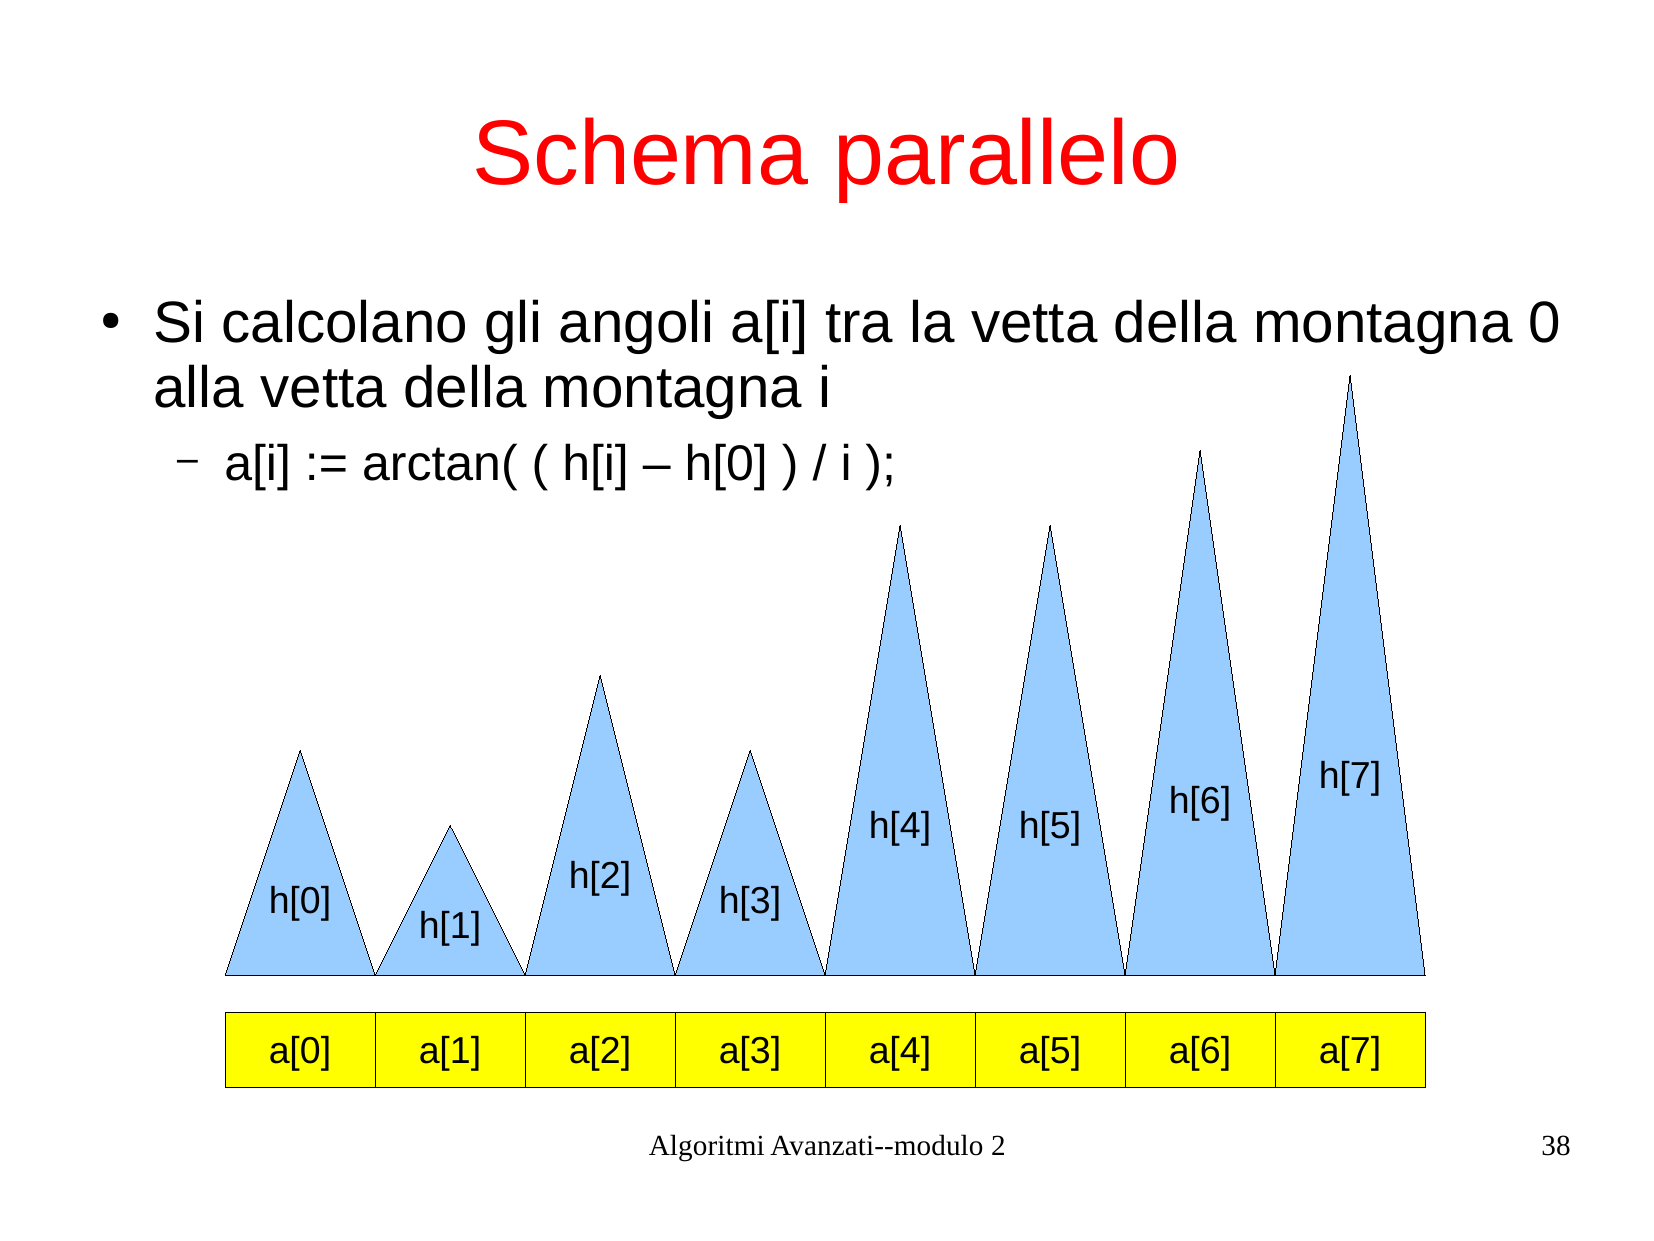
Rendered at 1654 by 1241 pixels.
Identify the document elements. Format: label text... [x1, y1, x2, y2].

text_box h[7] [1275, 375, 1426, 976]
text_box h[0] [225, 750, 376, 976]
text_box h[1] [375, 825, 526, 976]
text_box h[5] [975, 525, 1125, 976]
text_box h[3] [675, 750, 825, 976]
text_box a[5] [975, 1012, 1125, 1088]
text_box h[4] [825, 525, 975, 976]
text_box a[3] [675, 1012, 825, 1088]
list Si calcolano gli angoli a[i] tra la vetta della montagna 0 alla vetta della montagna i a[i] := arctan( ( h[i] – h[0] ) / i ); [82, 290, 1571, 1109]
text_box a[7] [1275, 1012, 1426, 1088]
text_box a[1] [375, 1012, 525, 1088]
text_box a[0] [225, 1012, 375, 1088]
text_box h[2] [525, 675, 675, 976]
text_box a[4] [825, 1012, 975, 1088]
text_box h[6] [1125, 450, 1275, 976]
text_box a[6] [1125, 1012, 1275, 1088]
title Schema parallelo [82, 49, 1571, 257]
text_box a[2] [525, 1012, 675, 1088]
